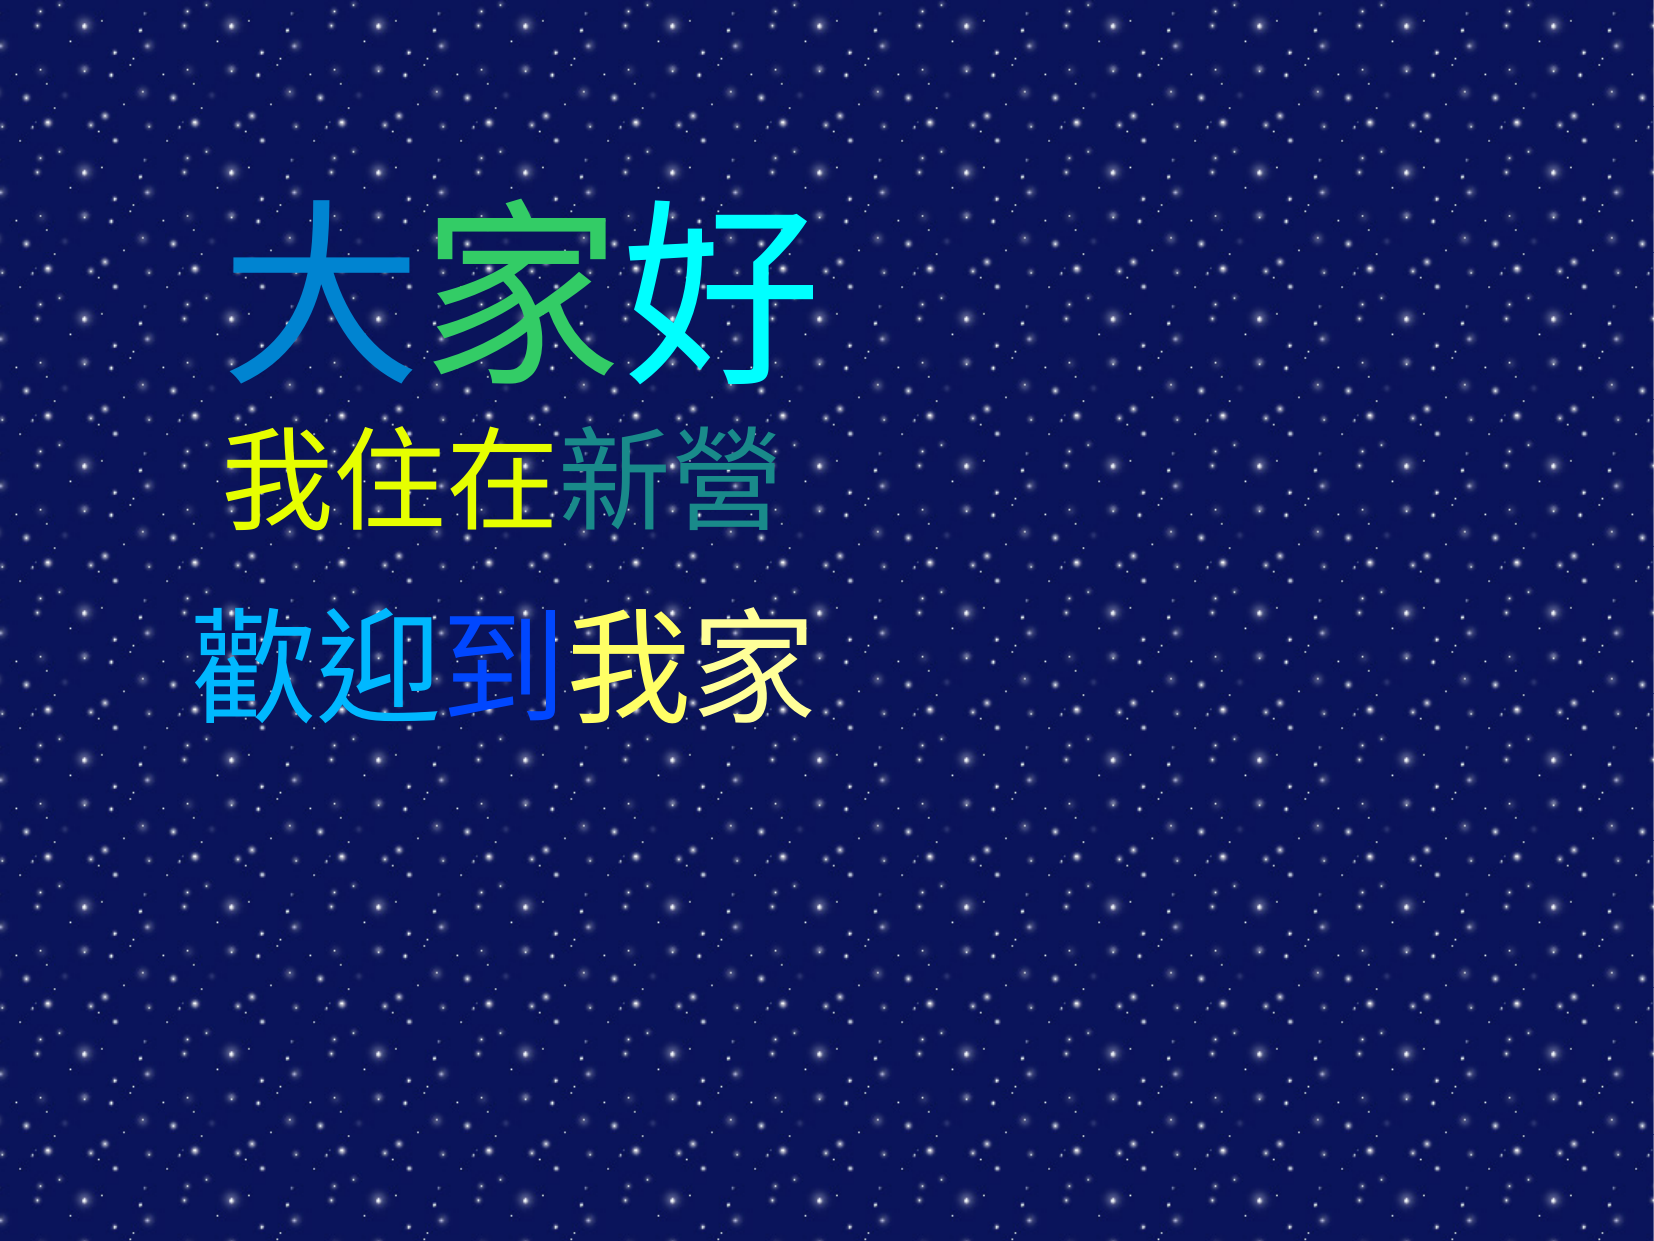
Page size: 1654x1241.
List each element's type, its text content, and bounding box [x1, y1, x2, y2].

text_box 歡迎到我家 [177, 561, 1418, 726]
text_box 我住在新營 [206, 383, 857, 534]
picture [0, 0, 1654, 1241]
text_box 大家好 [206, 129, 945, 384]
